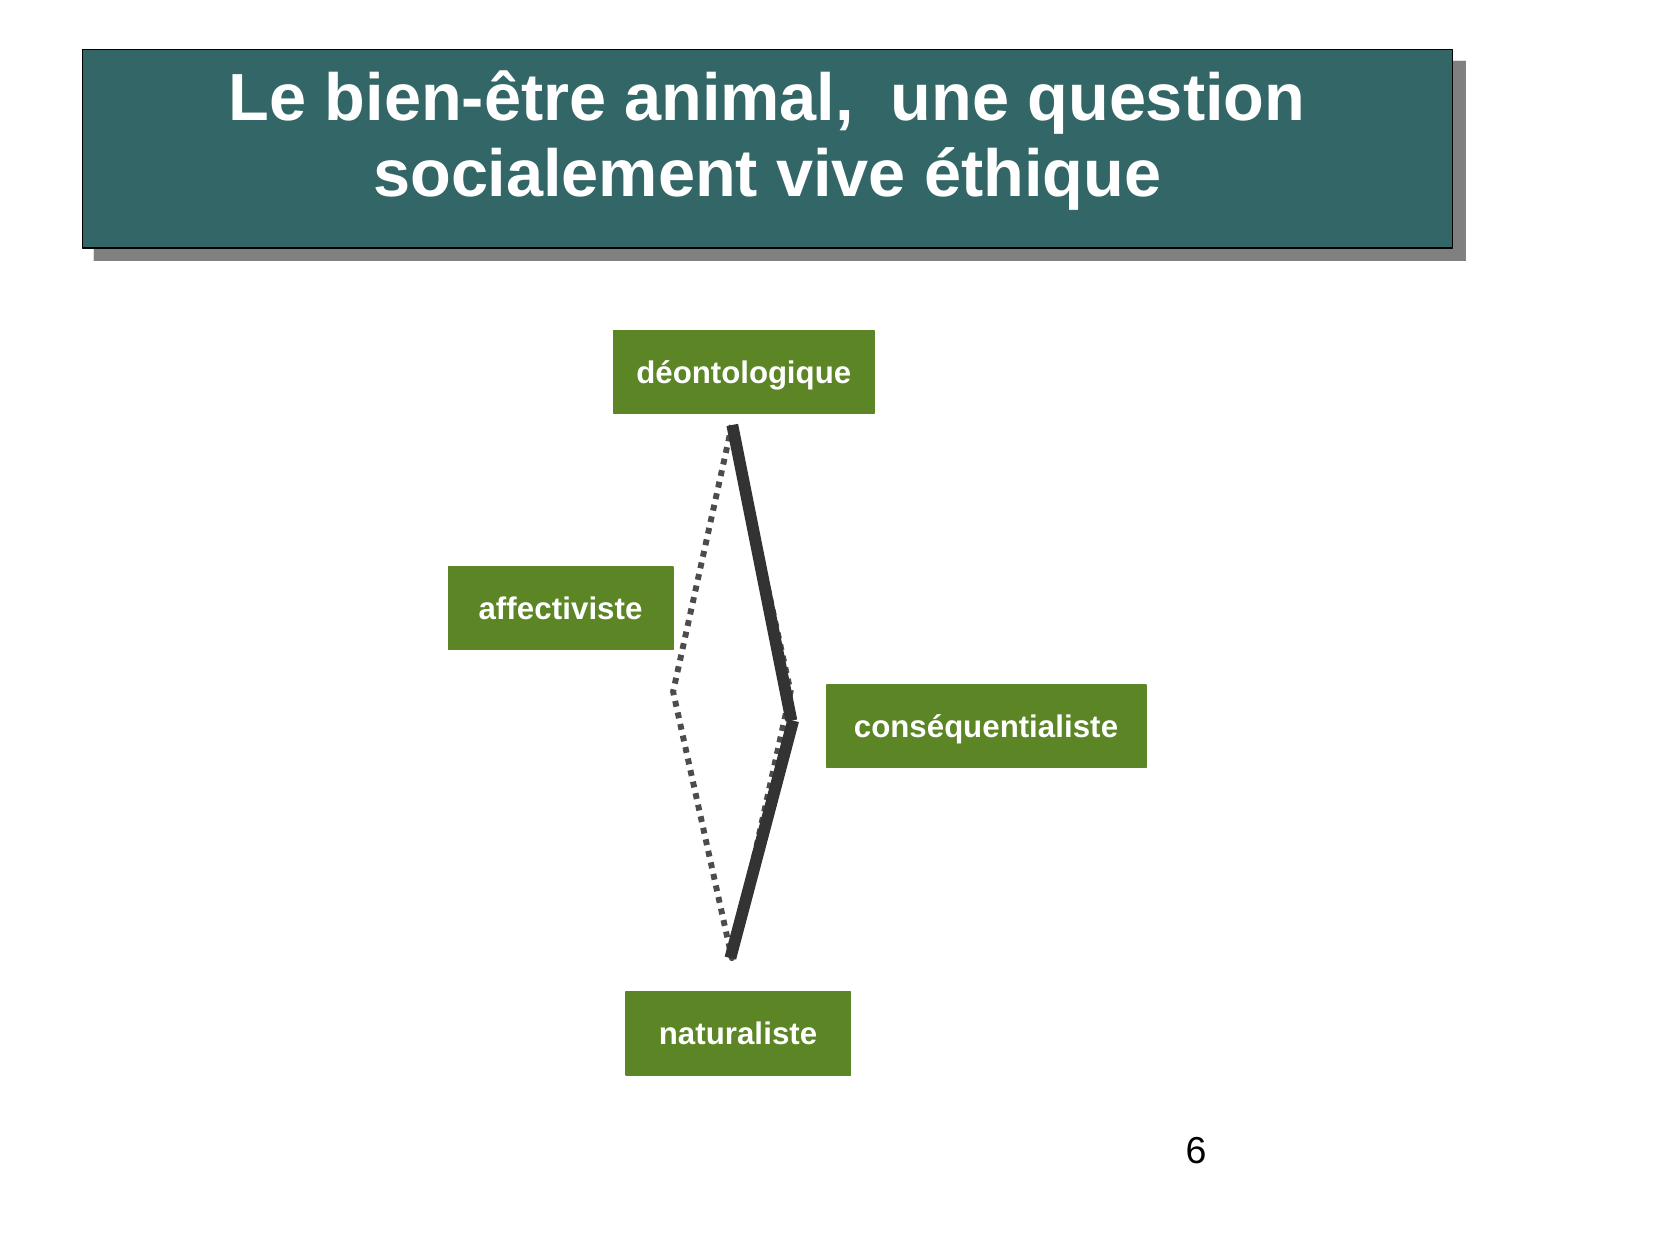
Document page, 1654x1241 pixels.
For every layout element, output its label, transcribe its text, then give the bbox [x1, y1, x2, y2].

picture [737, 448, 915, 959]
text_box affectiviste [448, 566, 632, 650]
text_box déontologique [613, 330, 874, 414]
text_box Le bien-être animal, une question socialement vive éthique [82, 49, 1453, 249]
text_box conséquentialiste [826, 685, 1146, 768]
text_box naturaliste [625, 992, 851, 1075]
picture [632, 448, 786, 959]
